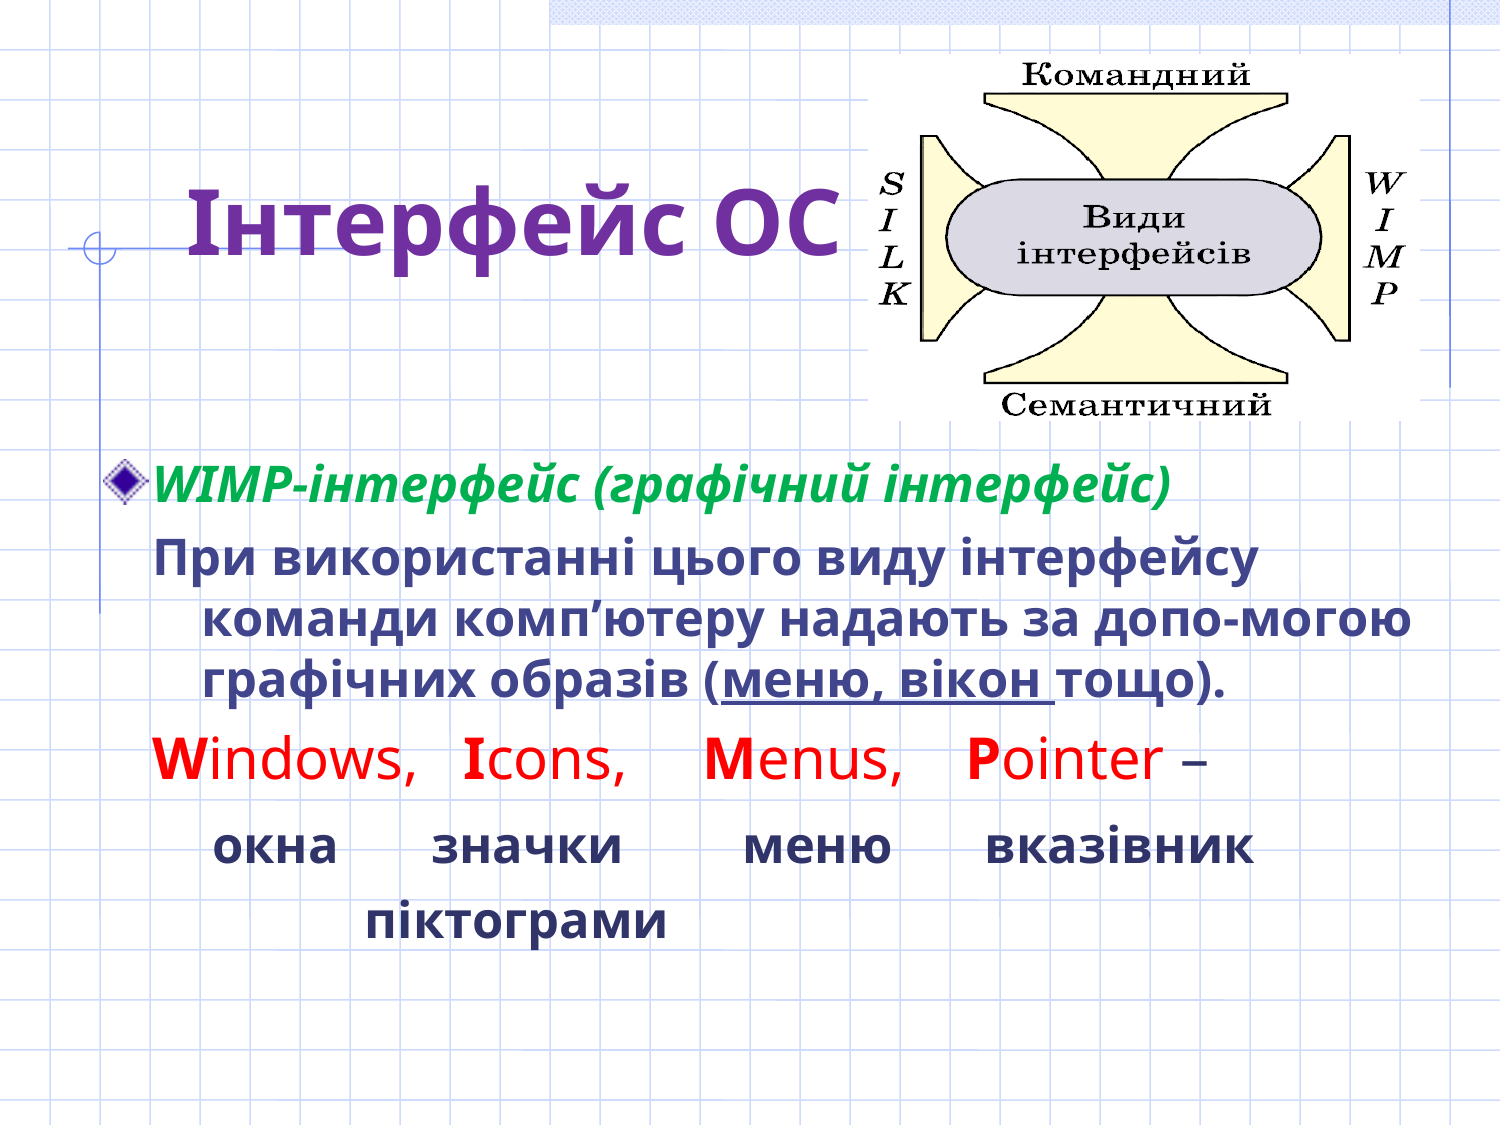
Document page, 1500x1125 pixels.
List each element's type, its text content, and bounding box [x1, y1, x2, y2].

title Інтерфейс ОС [1420, 93, 1453, 282]
list WIMP-інтерфейс (графічний інтерфейс) При використанні цього виду інтерфейсу команди комп’ютеру надають за допо-могою графічних образів (меню, вікон тощо). Windows, Icons, Menus, Pointer – окна значки меню вказівник піктограми [88, 444, 1442, 1083]
title Інтерфейс ОС [171, 93, 868, 282]
picture [868, 54, 1420, 421]
